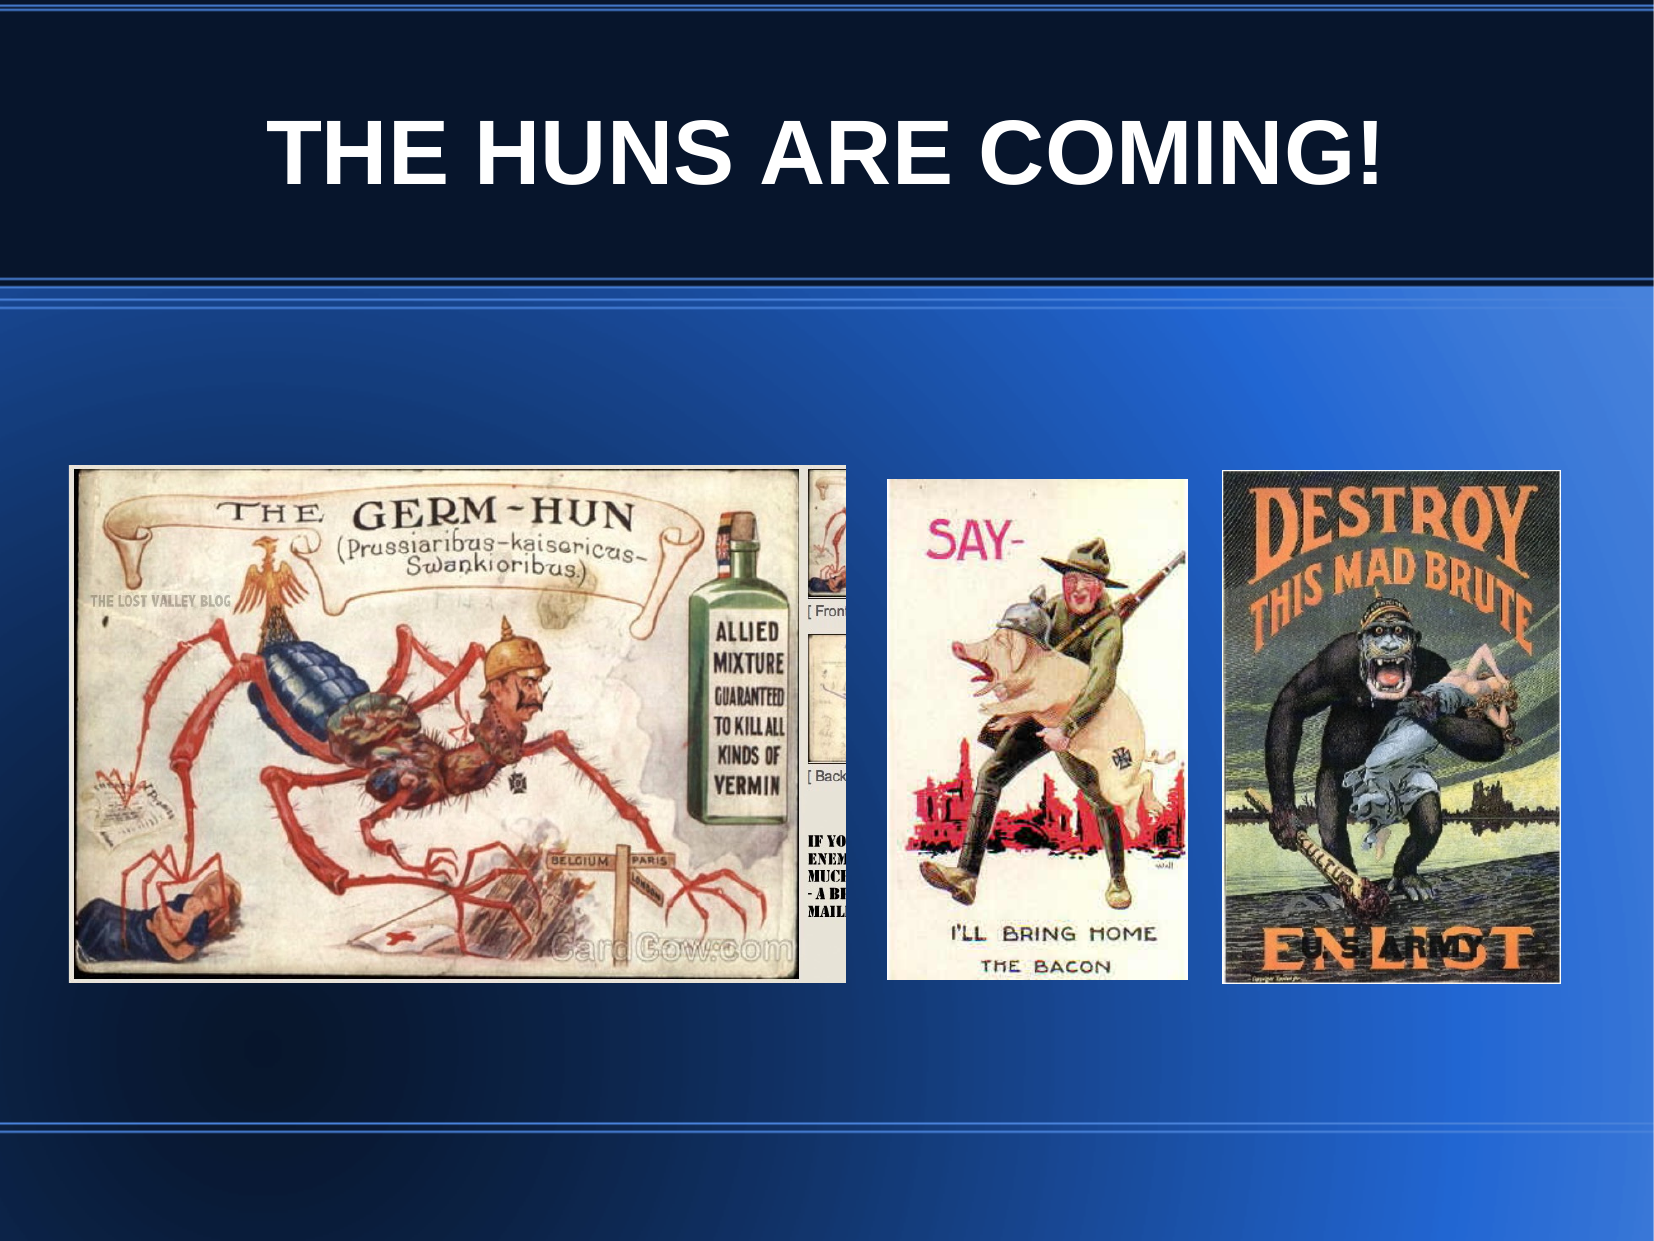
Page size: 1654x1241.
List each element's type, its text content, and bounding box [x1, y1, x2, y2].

title THE HUNS ARE COMING! [82, 49, 1571, 257]
picture [0, 0, 1654, 1241]
